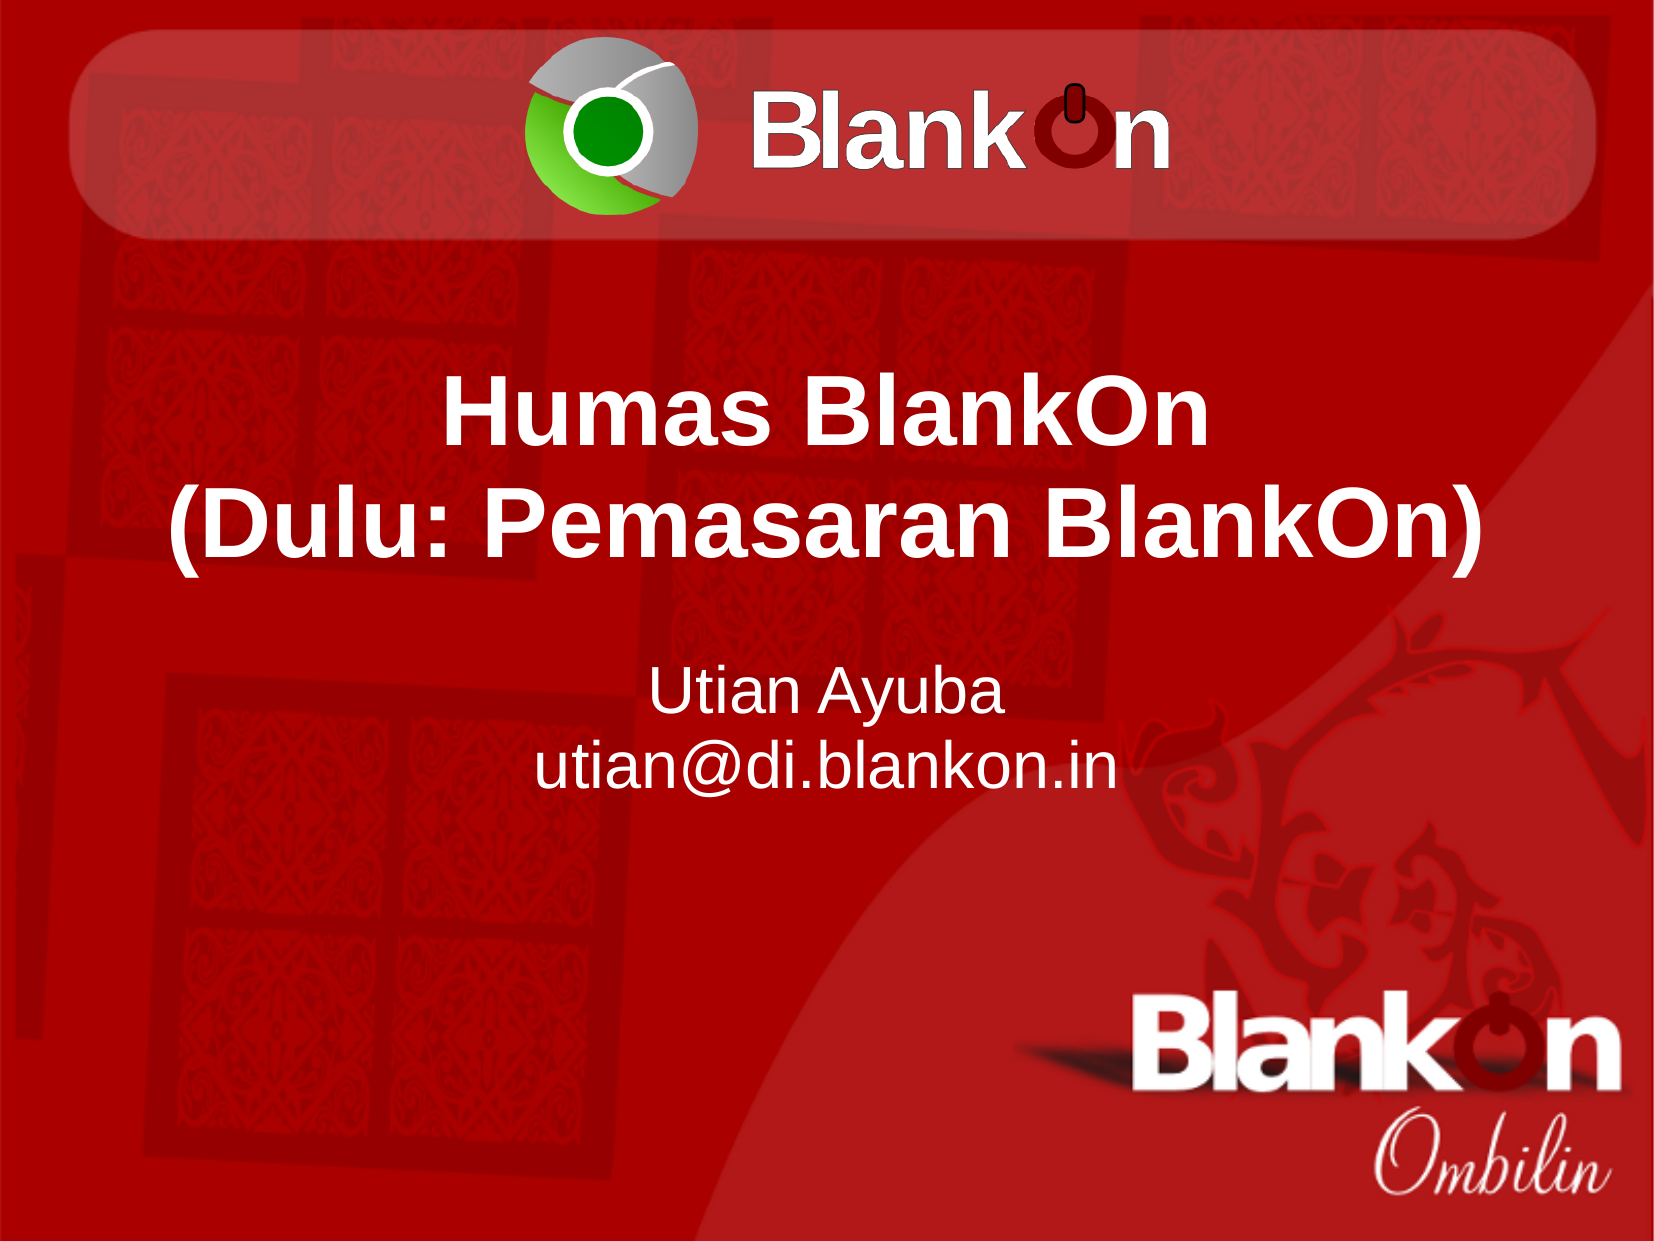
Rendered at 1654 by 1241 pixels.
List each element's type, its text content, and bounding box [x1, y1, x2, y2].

picture [0, 0, 1654, 1241]
subtitle Humas BlankOn (Dulu: Pemasaran BlankOn) Utian Ayuba utian@di.blankon.in [82, 49, 1571, 1109]
